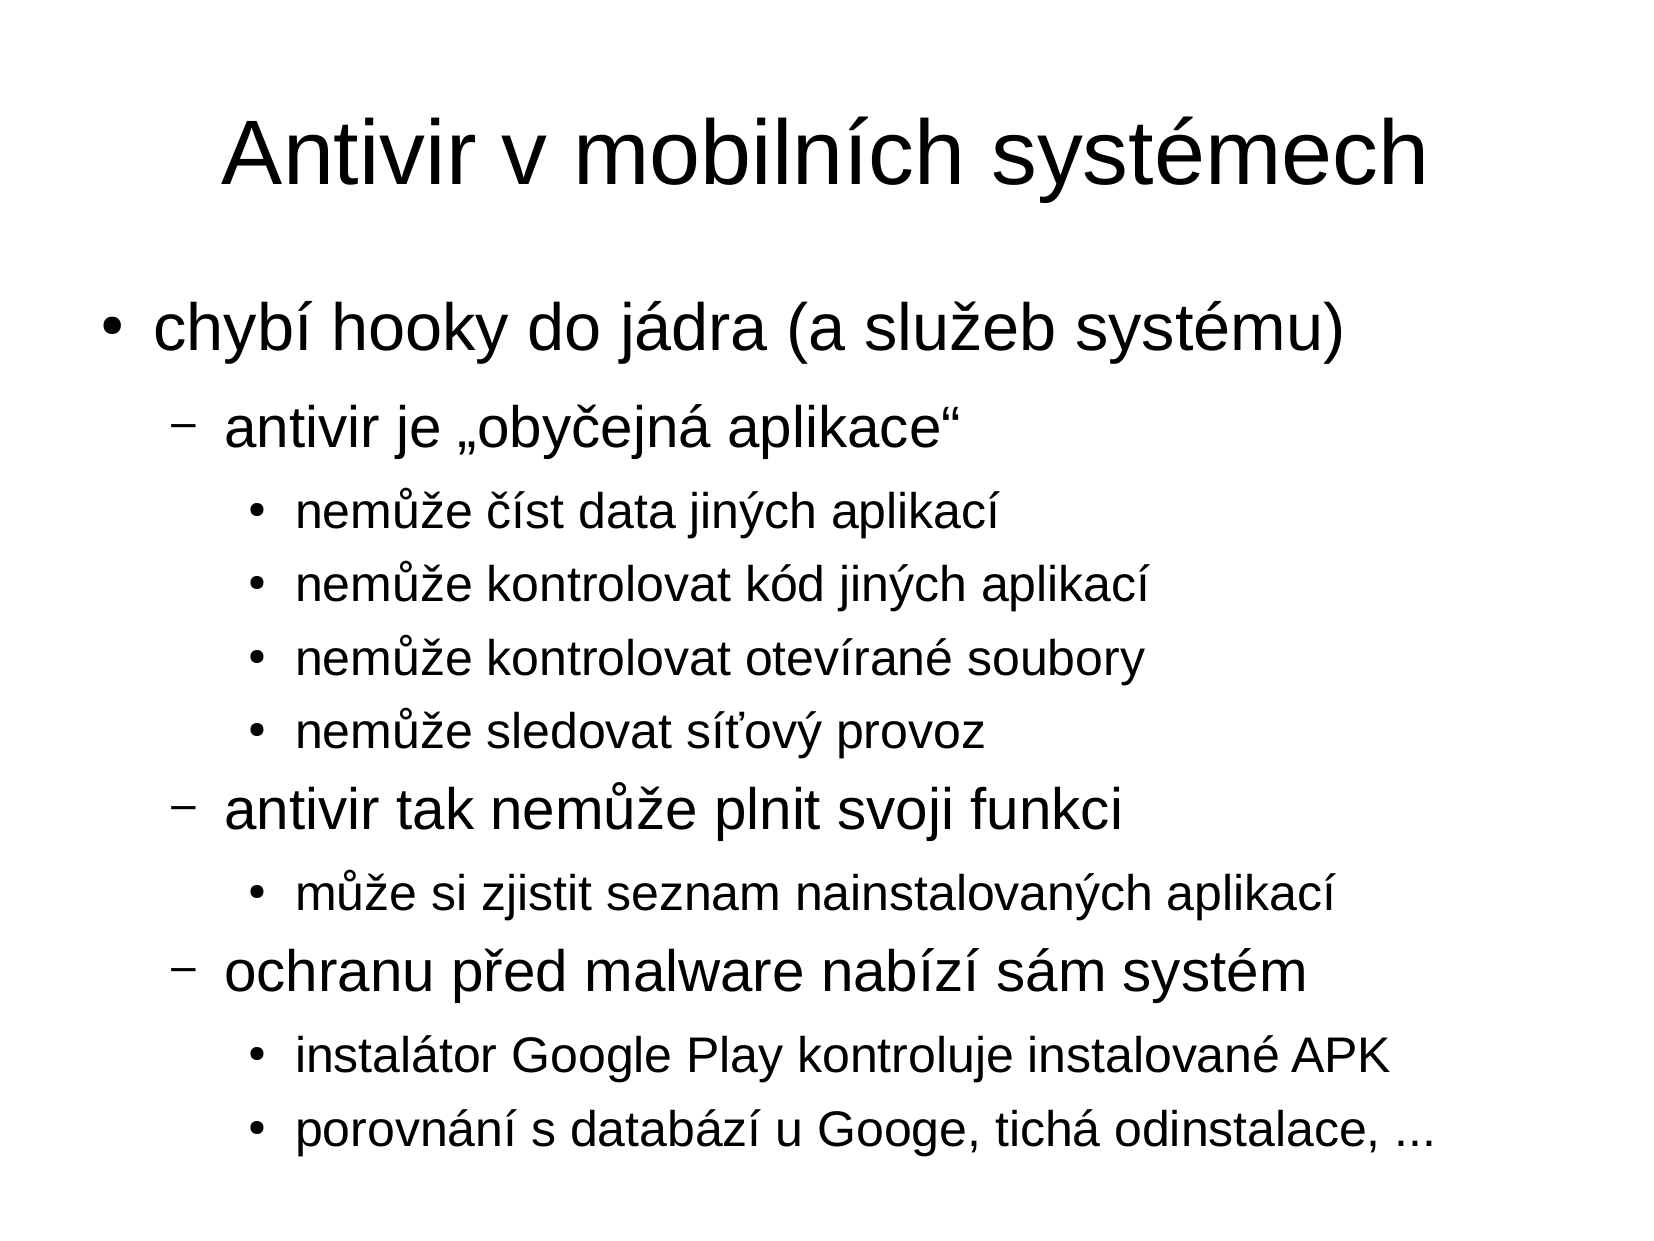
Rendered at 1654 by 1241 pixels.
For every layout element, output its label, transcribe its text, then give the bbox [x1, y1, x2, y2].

list chybí hooky do jádra (a služeb systému) antivir je „obyčejná aplikace“ nemůže číst data jiných aplikací nemůže kontrolovat kód jiných aplikací nemůže kontrolovat otevírané soubory nemůže sledovat síťový provoz antivir tak nemůže plnit svoji funkci může si zjistit seznam nainstalovaných aplikací ochranu před malware nabízí sám systém instalátor Google Play kontroluje instalované APK porovnání s databází u Googe, tichá odinstalace, ... [82, 290, 1538, 1170]
title Antivir v mobilních systémech [82, 49, 1571, 257]
